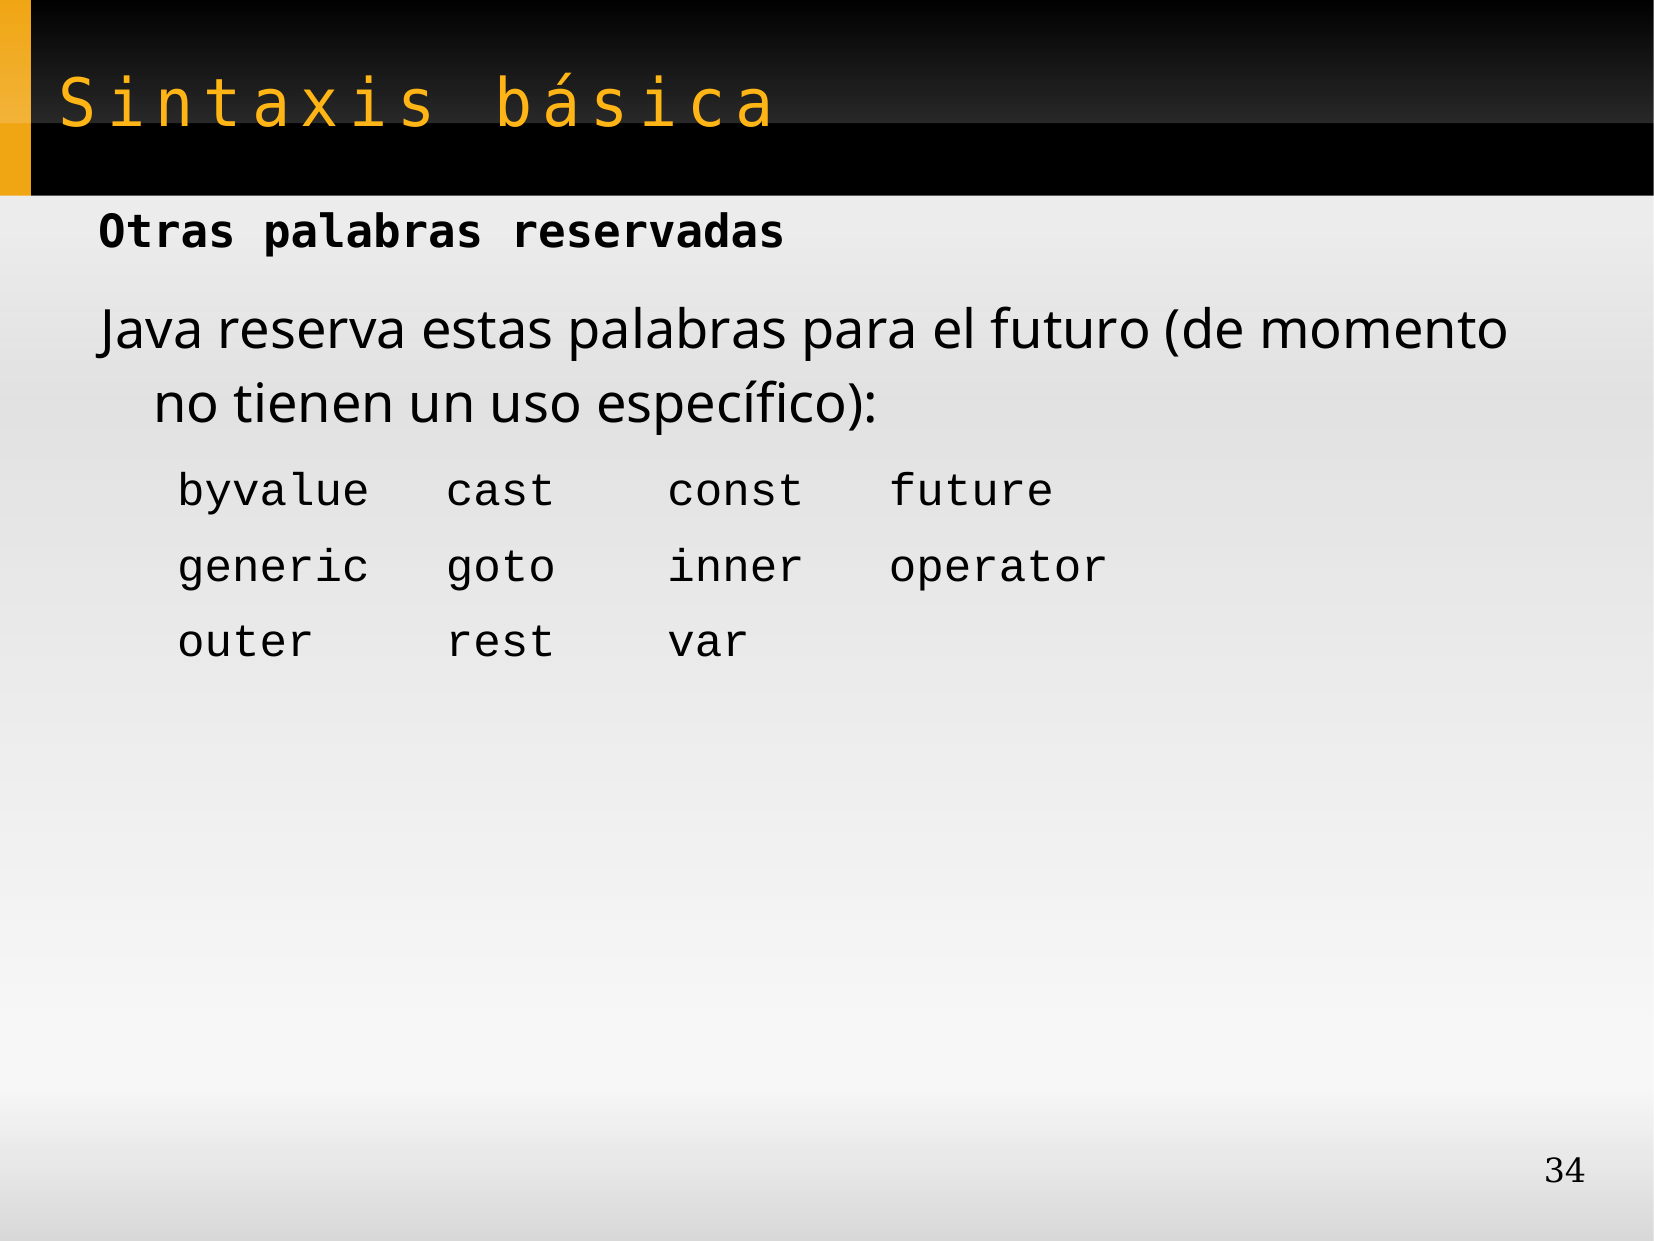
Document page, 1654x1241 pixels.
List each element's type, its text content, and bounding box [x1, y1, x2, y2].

picture [0, 0, 1654, 1241]
text_box Otras palabras reservadas [83, 197, 801, 266]
title Sintaxis básica [59, 29, 1595, 178]
list Java reserva estas palabras para el futuro (de momento no tienen un uso específico): byvalue cast const future generic goto inner operator outer rest var [82, 290, 1571, 1109]
